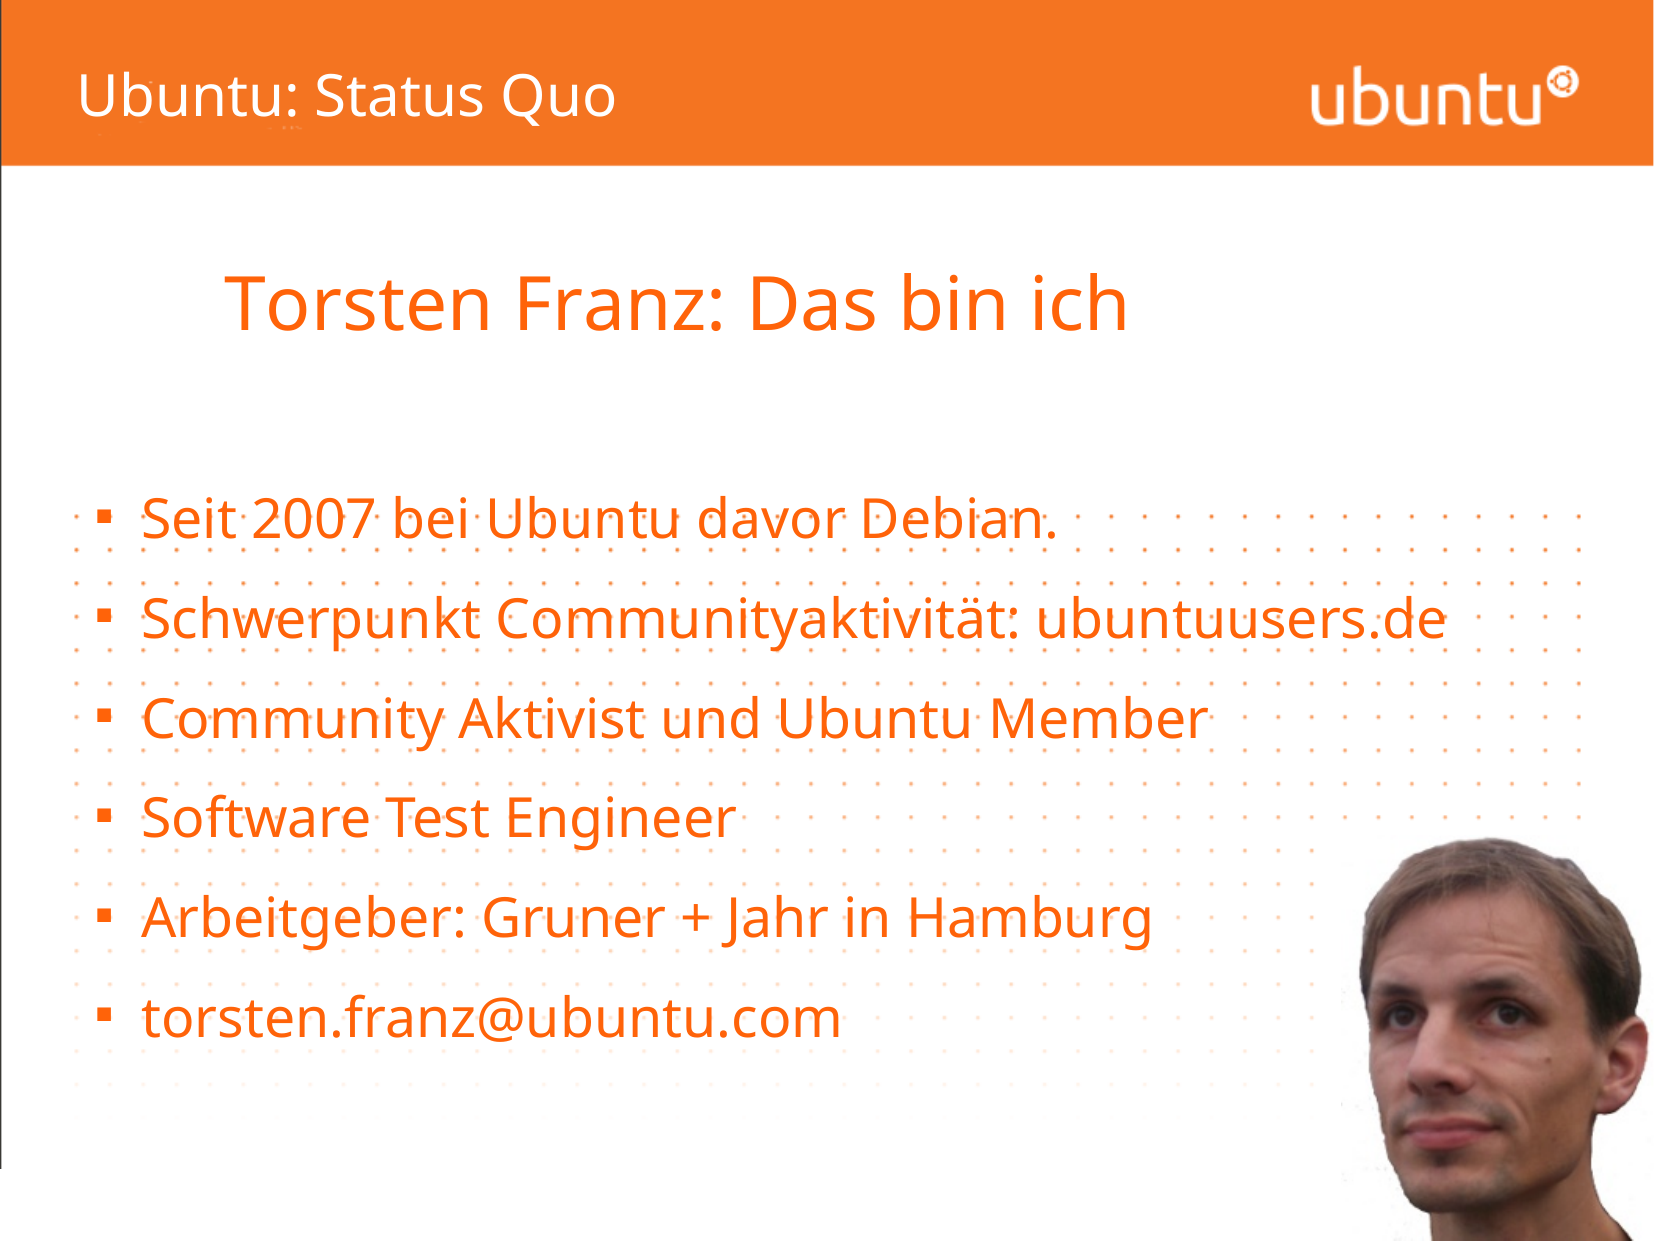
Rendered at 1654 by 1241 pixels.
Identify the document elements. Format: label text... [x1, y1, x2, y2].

title Ubuntu: Status Quo [76, 29, 1565, 158]
picture [0, 0, 1654, 1241]
text_box Torsten Franz: Das bin ich [209, 242, 1480, 511]
list Seit 2007 bei Ubuntu davor Debian. Schwerpunkt Communityaktivität: ubuntuusers.de Community Aktivist und Ubuntu Member Software Test Engineer Arbeitgeber: Gruner + Jahr in Hamburg torsten.franz@ubuntu.com [82, 479, 1462, 1109]
